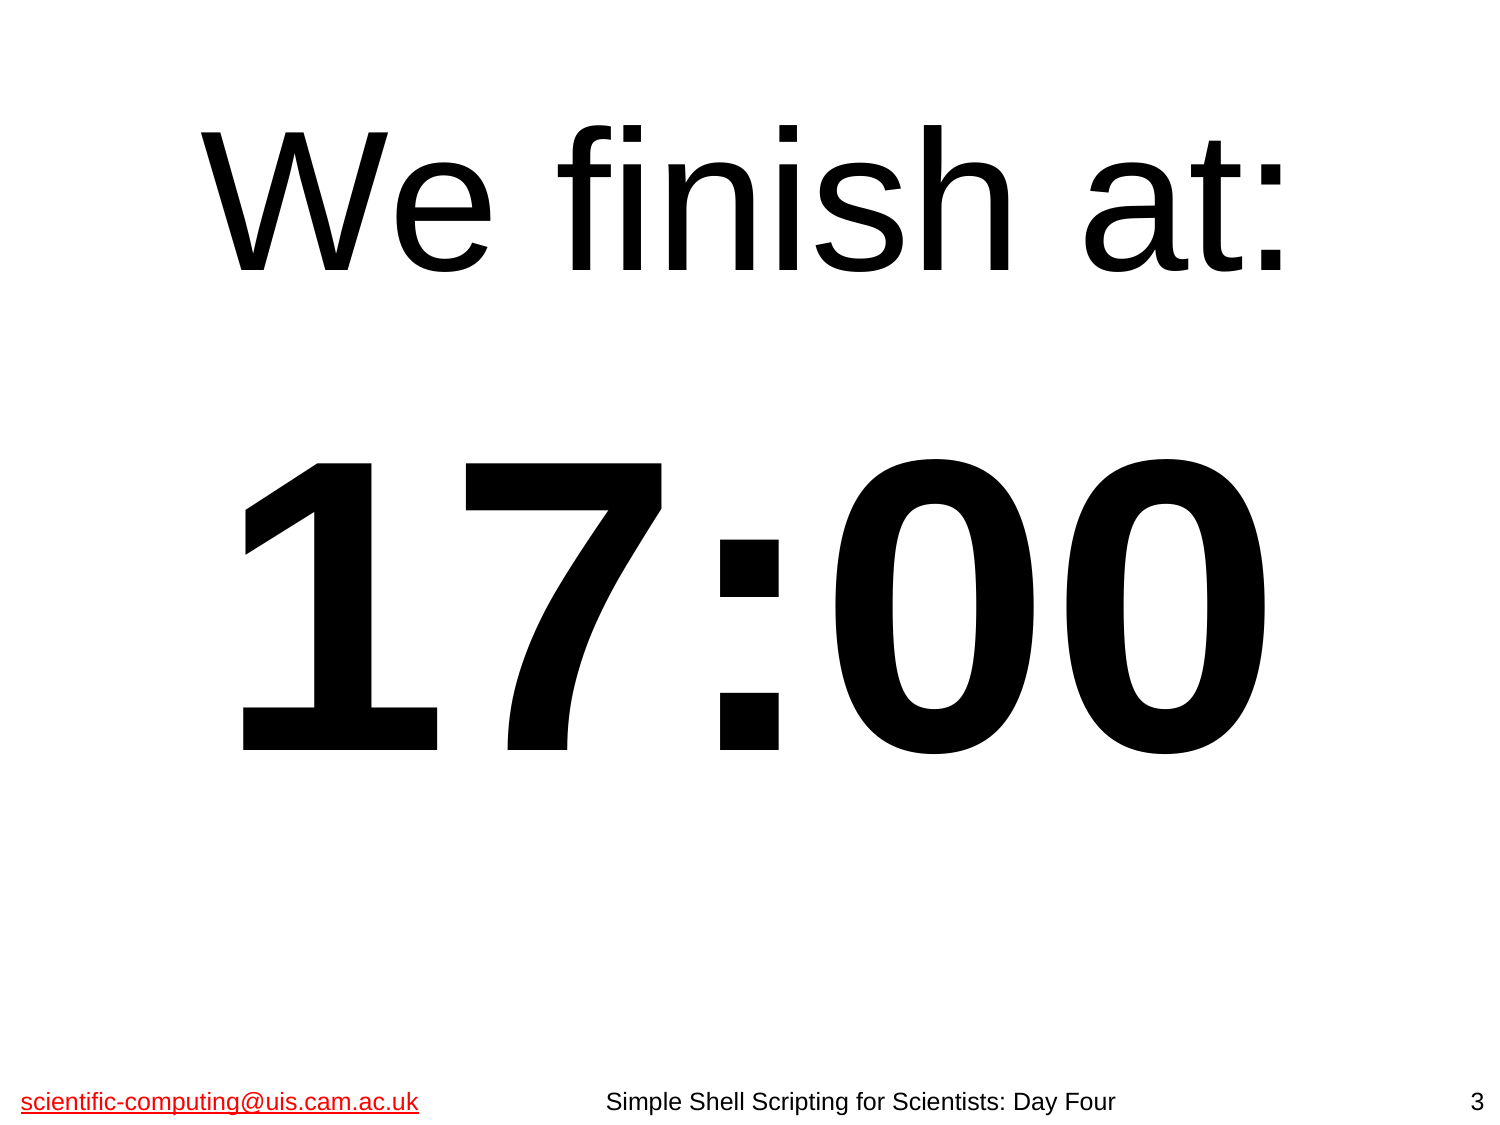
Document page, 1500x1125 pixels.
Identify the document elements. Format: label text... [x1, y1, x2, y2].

title We finish at: [99, 81, 1401, 187]
list 17:00 [87, 187, 1413, 1063]
